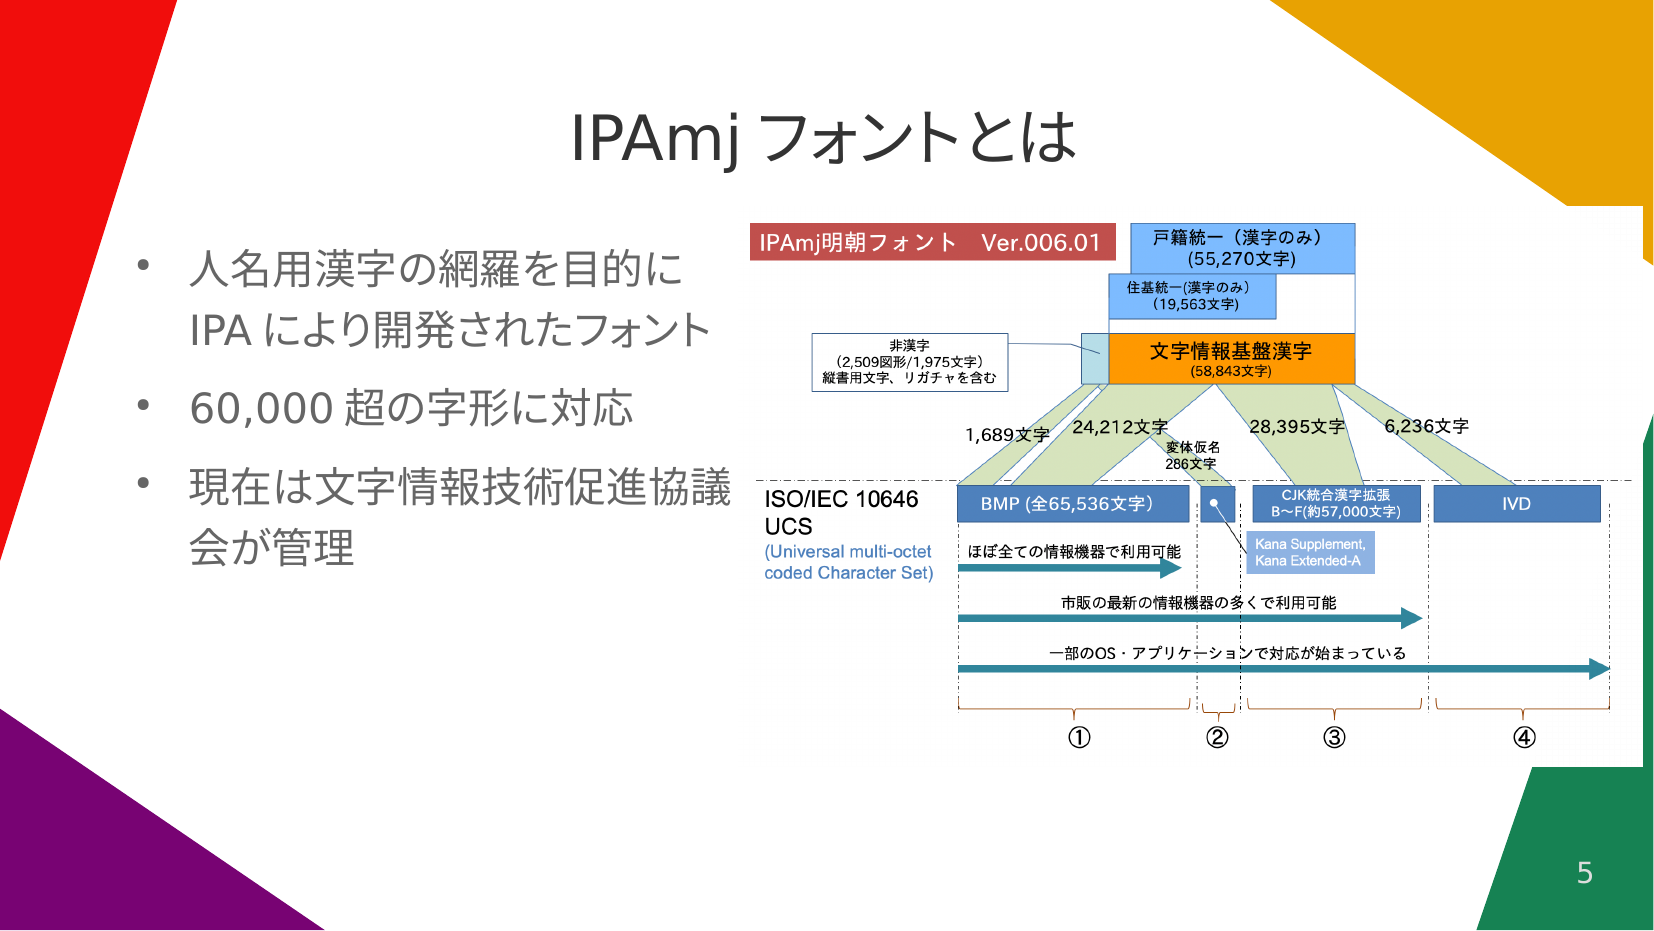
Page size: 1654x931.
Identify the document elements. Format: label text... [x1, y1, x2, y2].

list 人名用漢字の網羅を目的にIPAにより開発されたフォント 60,000超の字形に対応 現在は文字情報技術促進協議会が管理 [118, 236, 739, 827]
picture [738, 206, 1643, 767]
title IPAmjフォントとは [118, 59, 1536, 207]
